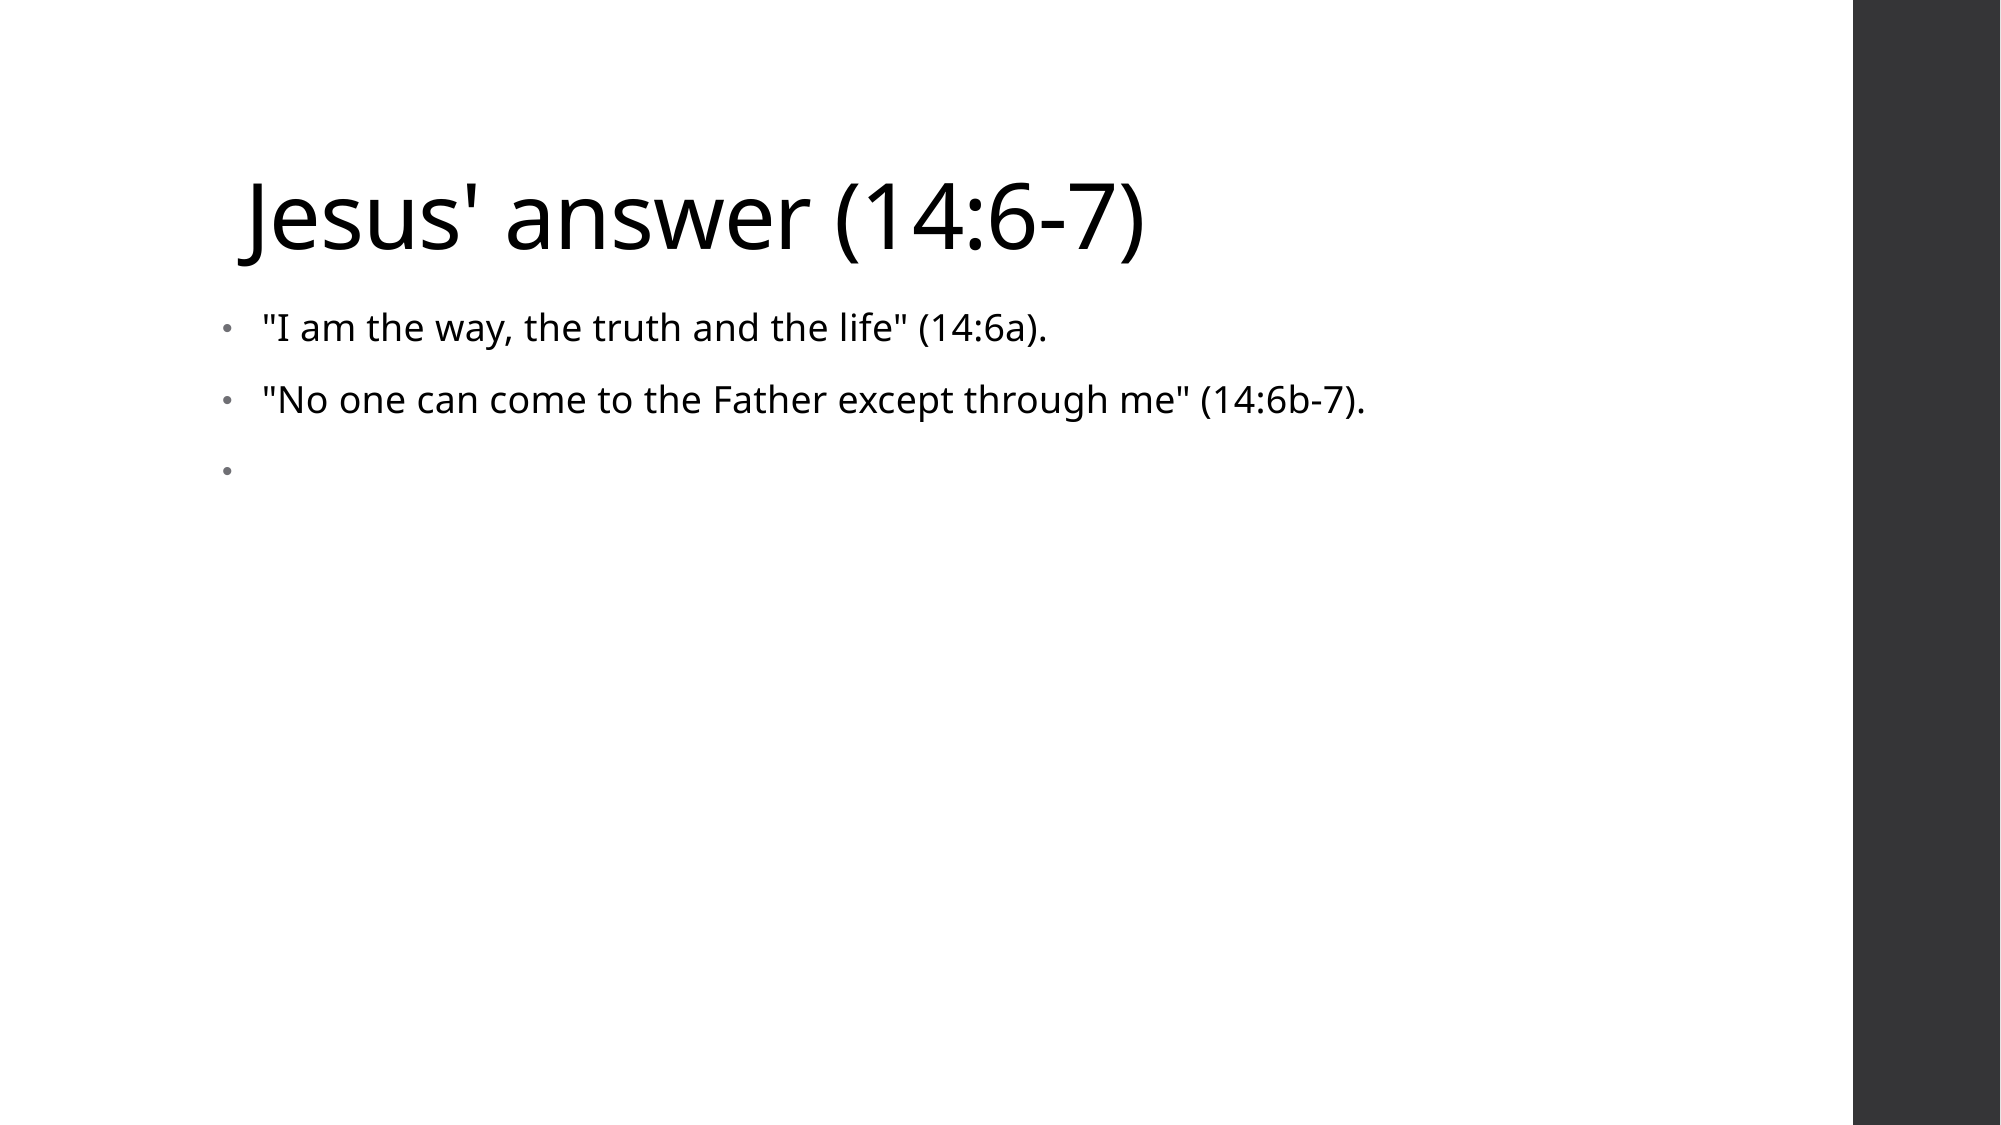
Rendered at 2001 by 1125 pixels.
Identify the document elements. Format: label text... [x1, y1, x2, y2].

list "I am the way, the truth and the life" (14:6a). "No one can come to the Father except through me" (14:6b-7). [206, 299, 1617, 1014]
title Jesus' answer (14:6-7) [206, 60, 1797, 278]
